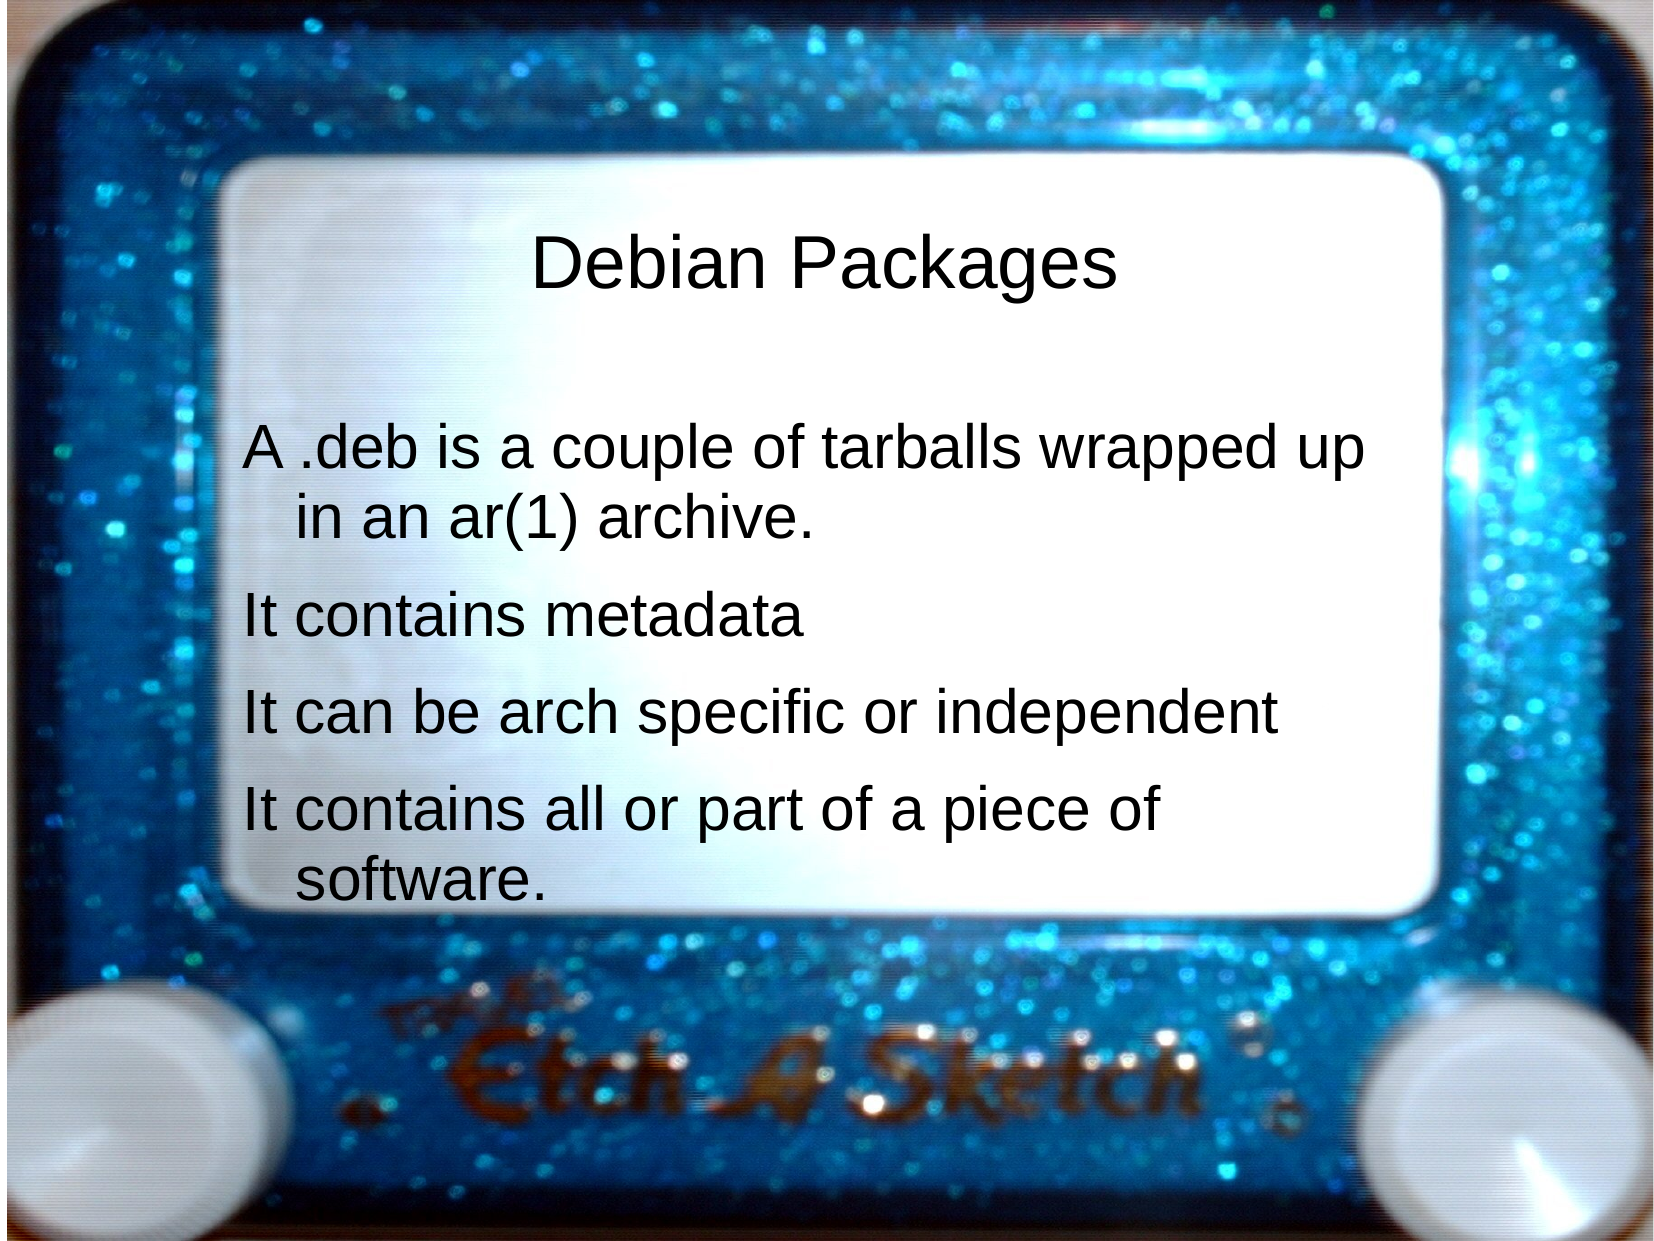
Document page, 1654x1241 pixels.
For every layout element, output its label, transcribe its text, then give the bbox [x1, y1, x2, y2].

picture [7, 0, 1654, 1241]
list A .deb is a couple of tarballs wrapped up in an ar(1) archive. It contains metadata It can be arch specific or independent It contains all or part of a piece of software. [225, 412, 1426, 914]
title Debian Packages [225, 157, 1426, 368]
